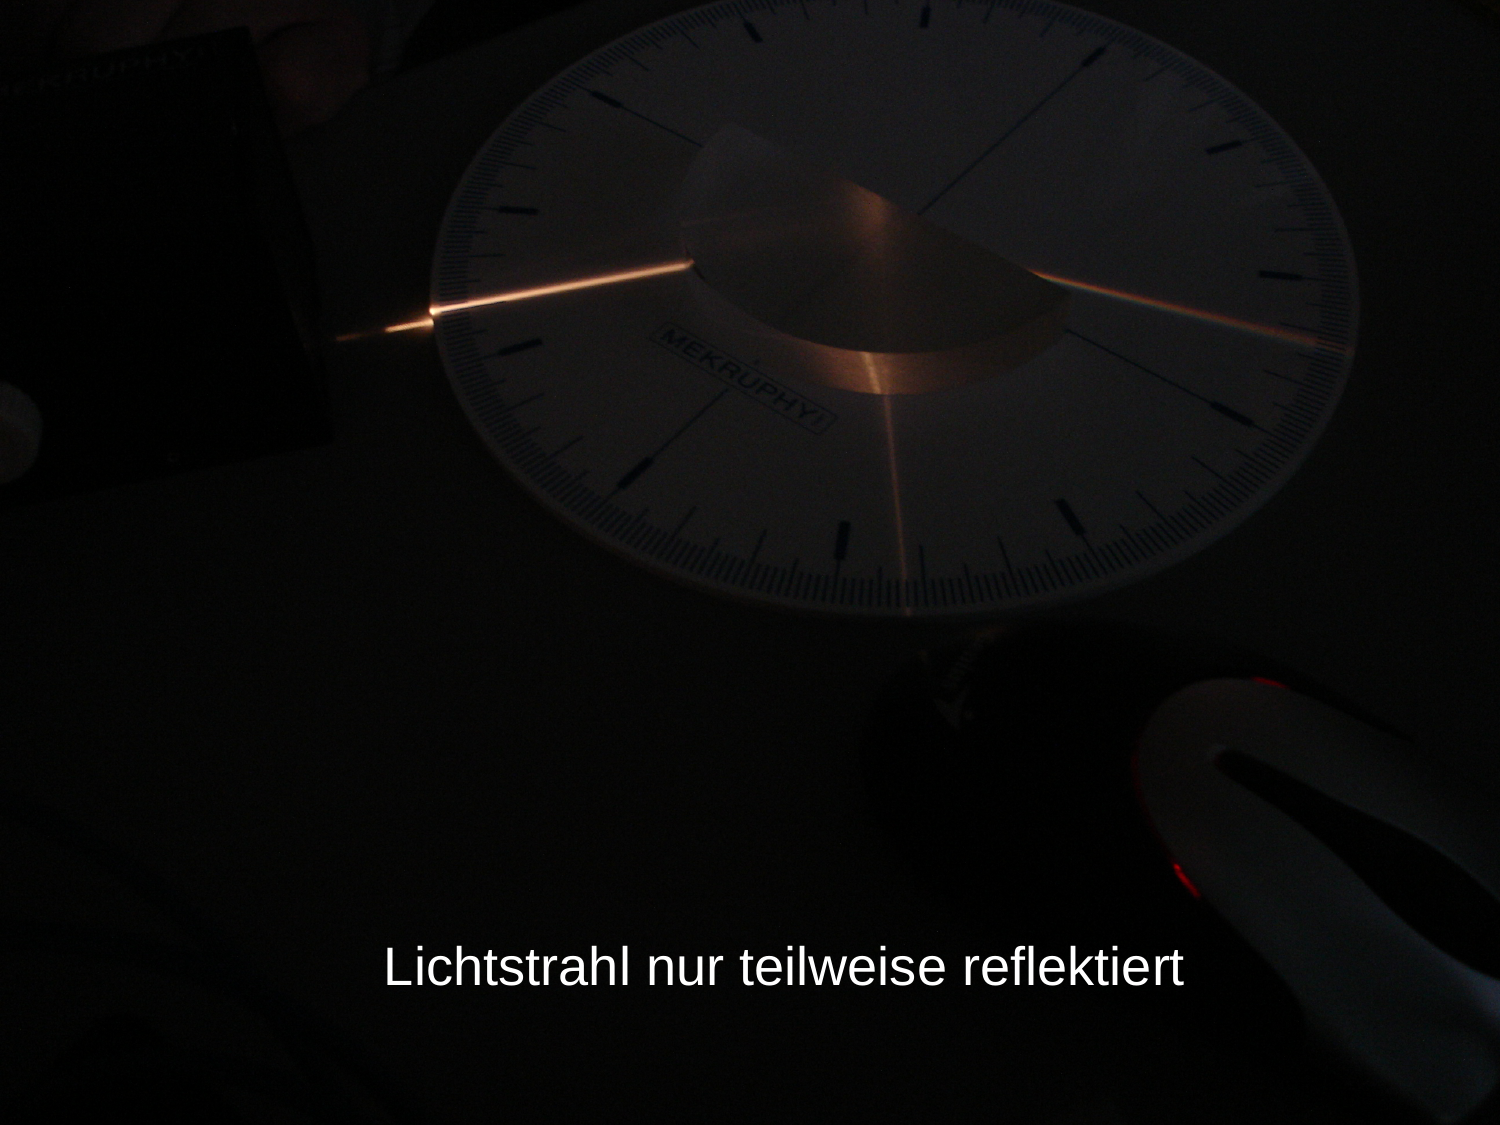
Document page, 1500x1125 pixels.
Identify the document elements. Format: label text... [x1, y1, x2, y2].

title Lichtstrahl nur teilweise reflektiert [147, 856, 1423, 1077]
picture [0, 0, 1500, 1125]
